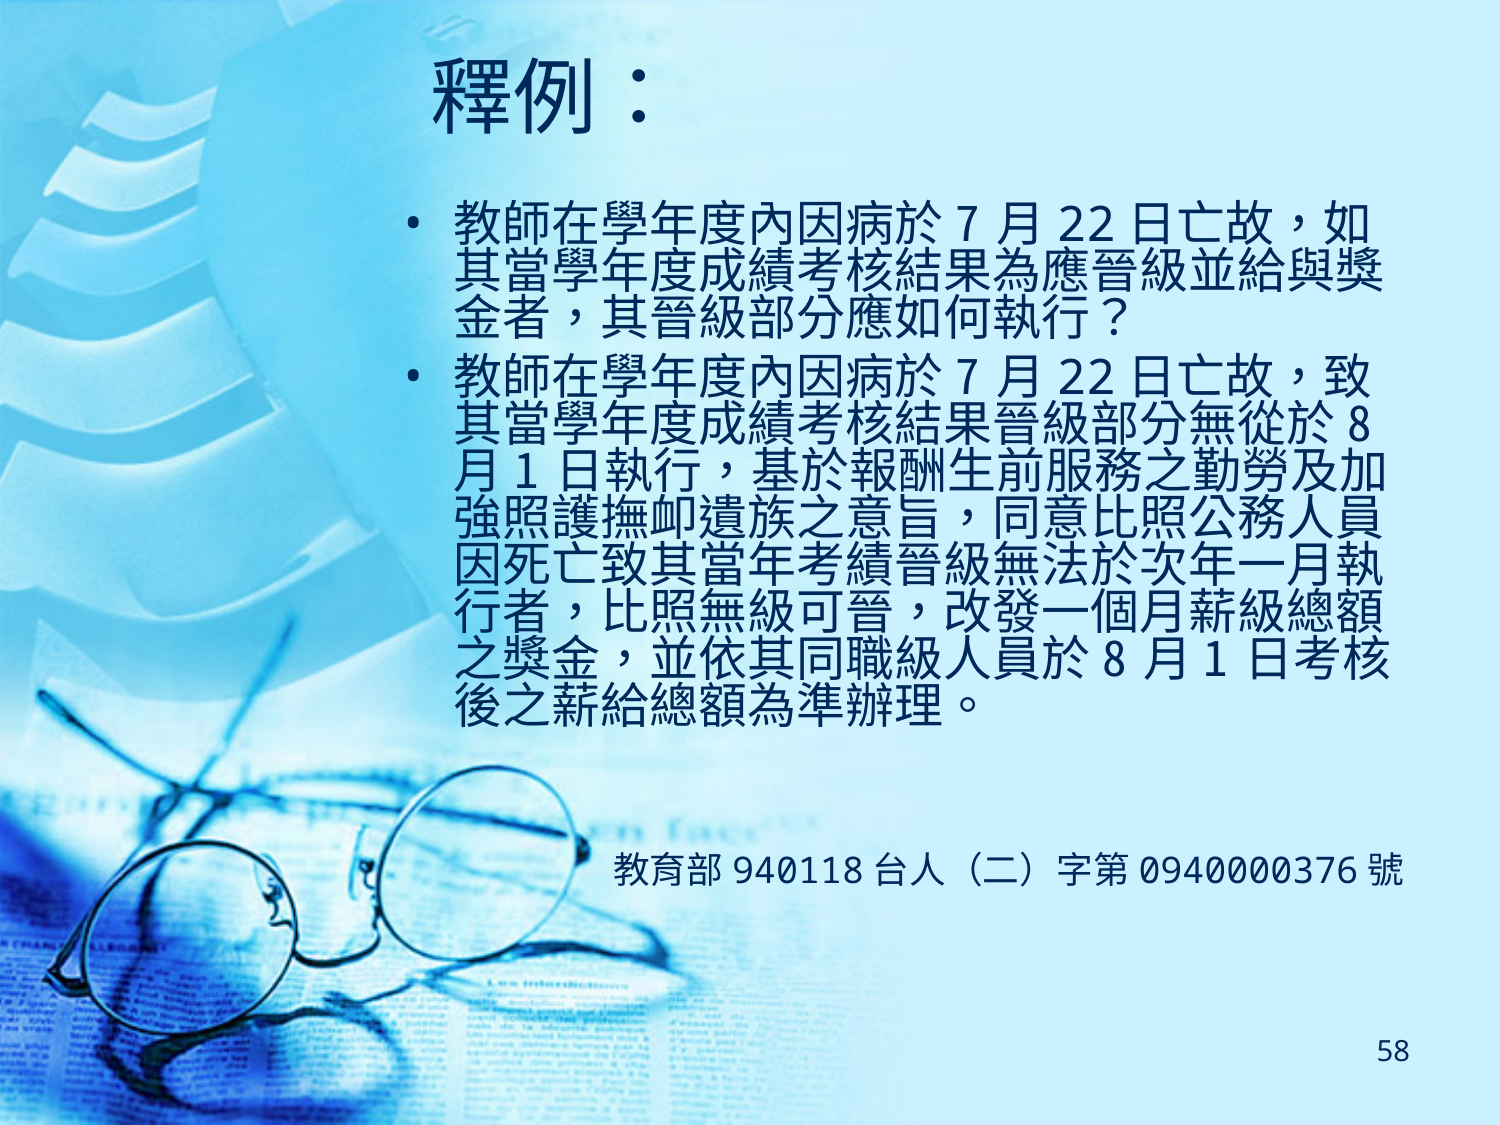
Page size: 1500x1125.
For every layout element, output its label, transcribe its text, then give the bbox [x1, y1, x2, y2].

title 釋例： [395, 0, 717, 188]
list 教師在學年度內因病於7月22日亡故，如其當學年度成績考核結果為應晉級並給與獎金者，其晉級部分應如何執行？ 教師在學年度內因病於7月22日亡故，致其當學年度成績考核結果晉級部分無從於8月1日執行，基於報酬生前服務之勤勞及加強照護撫卹遺族之意旨，同意比照公務人員因死亡致其當年考績晉級無法於次年一月執行者，比照無級可晉，改發一個月薪級總額之獎金，並依其同職級人員於8月1日考核後之薪給總額為準辦理。 教育部940118台人（二）字第0940000376號 [383, 196, 1426, 939]
picture [0, 0, 1500, 1125]
